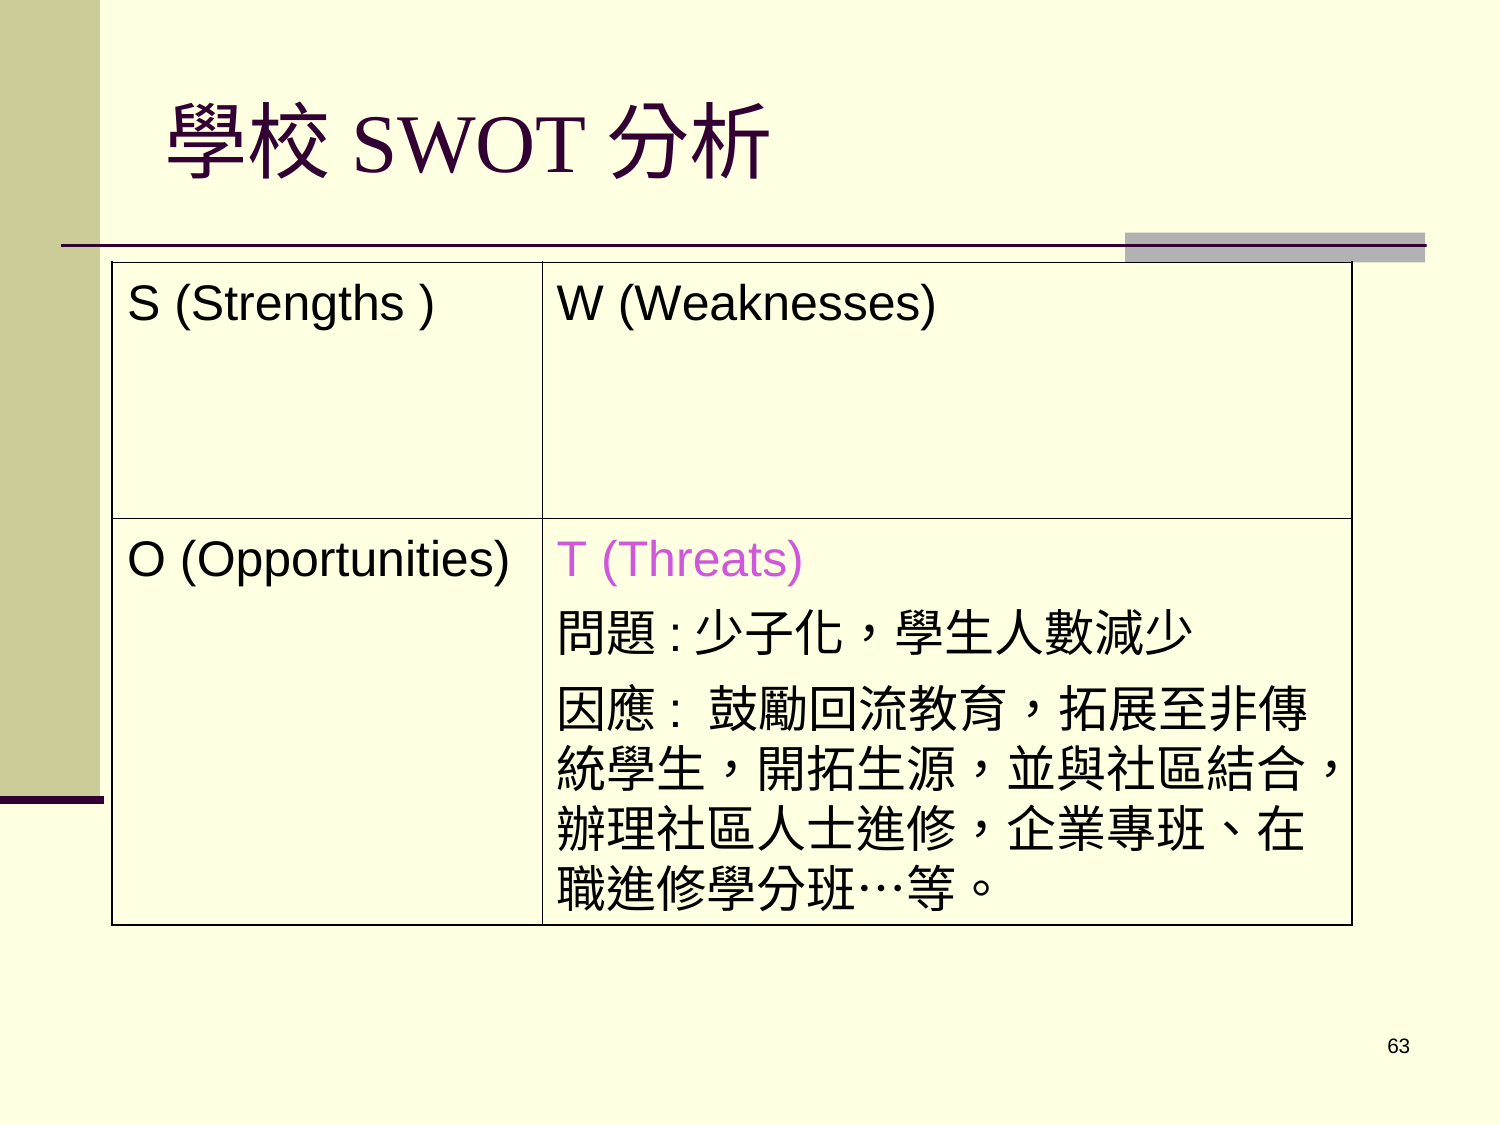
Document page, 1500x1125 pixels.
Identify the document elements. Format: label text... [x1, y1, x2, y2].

table_cell O (Opportunities) [113, 519, 542, 924]
table_cell T (Threats) 問題:少子化，學生人數減少 因應: 鼓勵回流教育，拓展至非傳統學生，開拓生源，並與社區結合，辦理社區人士進修，企業專班、在職進修學分班…等。 [543, 519, 1351, 924]
table_header W (Weaknesses) [543, 263, 1351, 518]
title 學校SWOT分析 [150, 45, 1426, 234]
table_header S (Strengths ) [113, 263, 542, 518]
